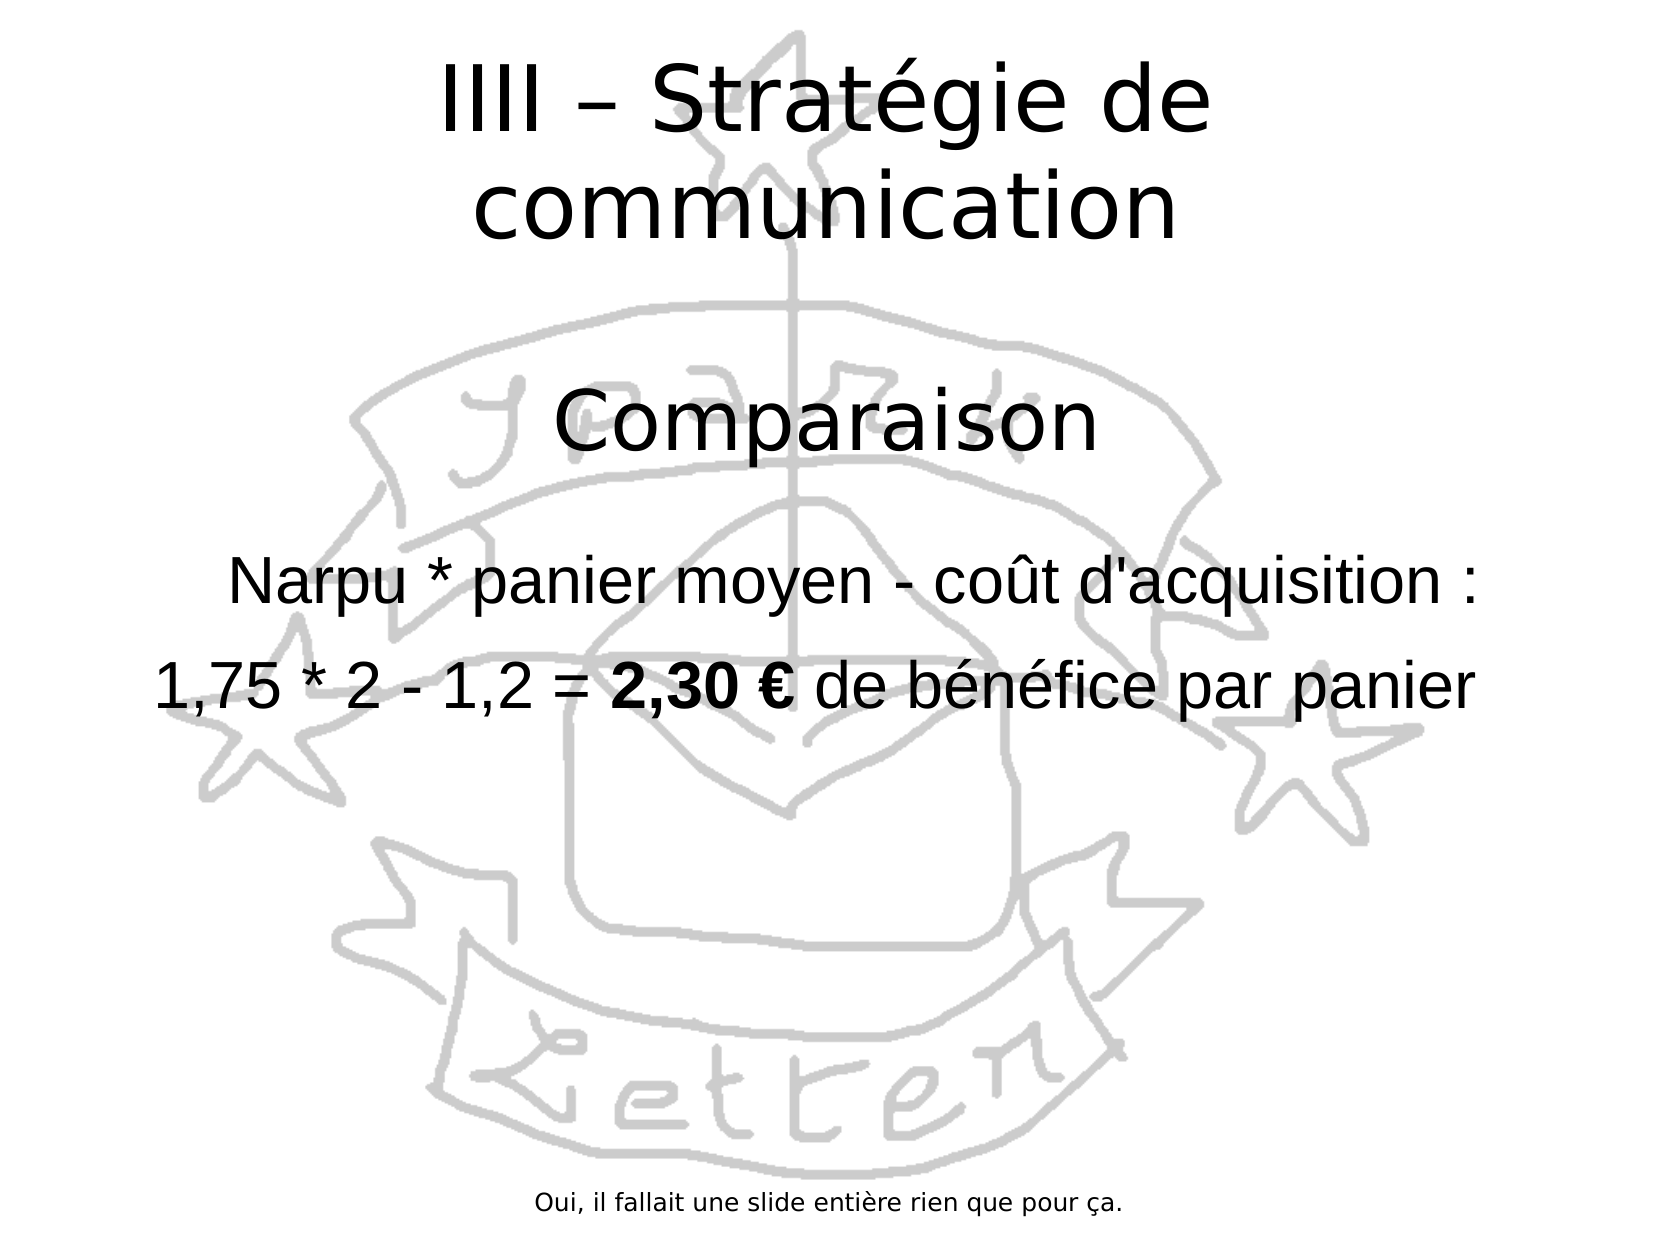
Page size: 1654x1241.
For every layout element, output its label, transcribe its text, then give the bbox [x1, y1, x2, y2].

title IIII – Stratégie de communication [82, 45, 1571, 261]
list Narpu * panier moyen - coût d'acquisition : 1,75 * 2 - 1,2 = 2,30 € de bénéfice par panier [82, 543, 1571, 1241]
picture [29, 464, 1648, 1241]
picture [29, 11, 1648, 366]
text_box Oui, il fallait une slide entière rien que pour ça. [519, 1181, 1146, 1226]
text_box Comparaison [0, 366, 1654, 464]
